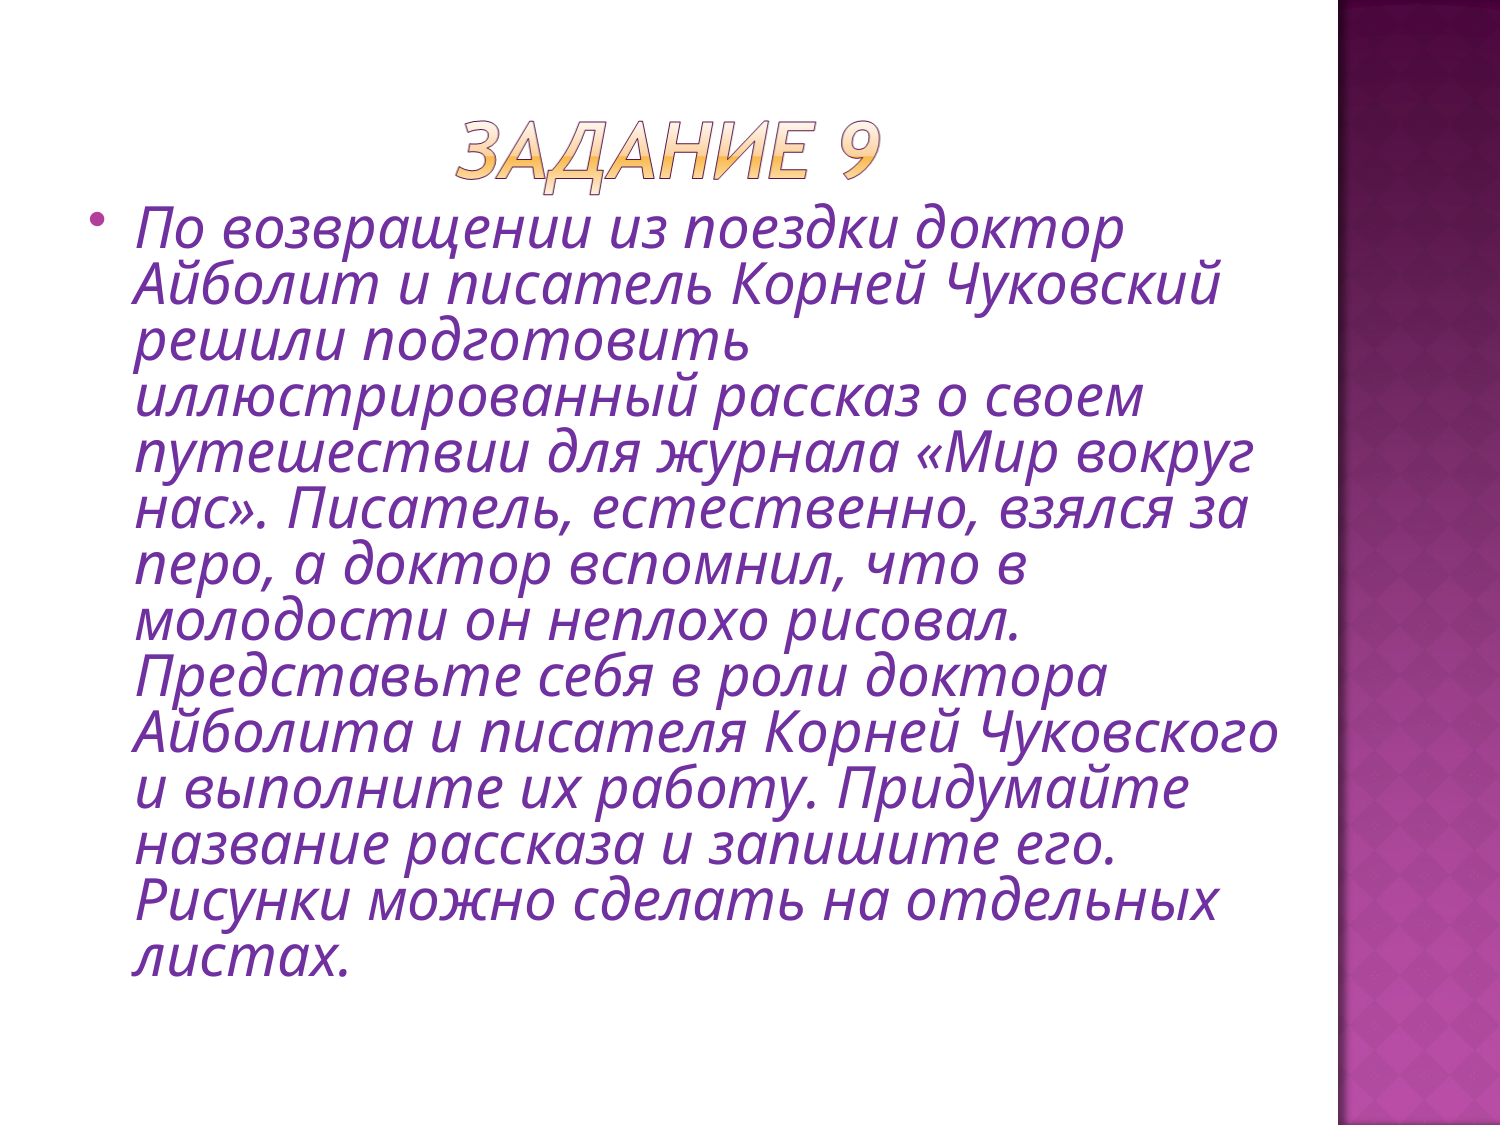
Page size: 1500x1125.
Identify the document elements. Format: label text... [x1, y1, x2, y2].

text_box По возвращении из поездки доктор Айболит и писатель Корней Чуковский решили подготовить иллюстрированный рассказ о своем путешествии для журнала «Мир вокруг нас». Писатель, естественно, взялся за перо, а доктор вспомнил, что в молодости он неплохо рисовал. Представьте себя в роли доктора Айболита и писателя Корней Чуковского и выполните их работу. Придумайте название рассказа и запишите его. Рисунки можно сделать на отдельных листах. [74, 196, 1300, 1006]
picture [73, 52, 1265, 197]
picture [1337, 0, 1500, 1125]
